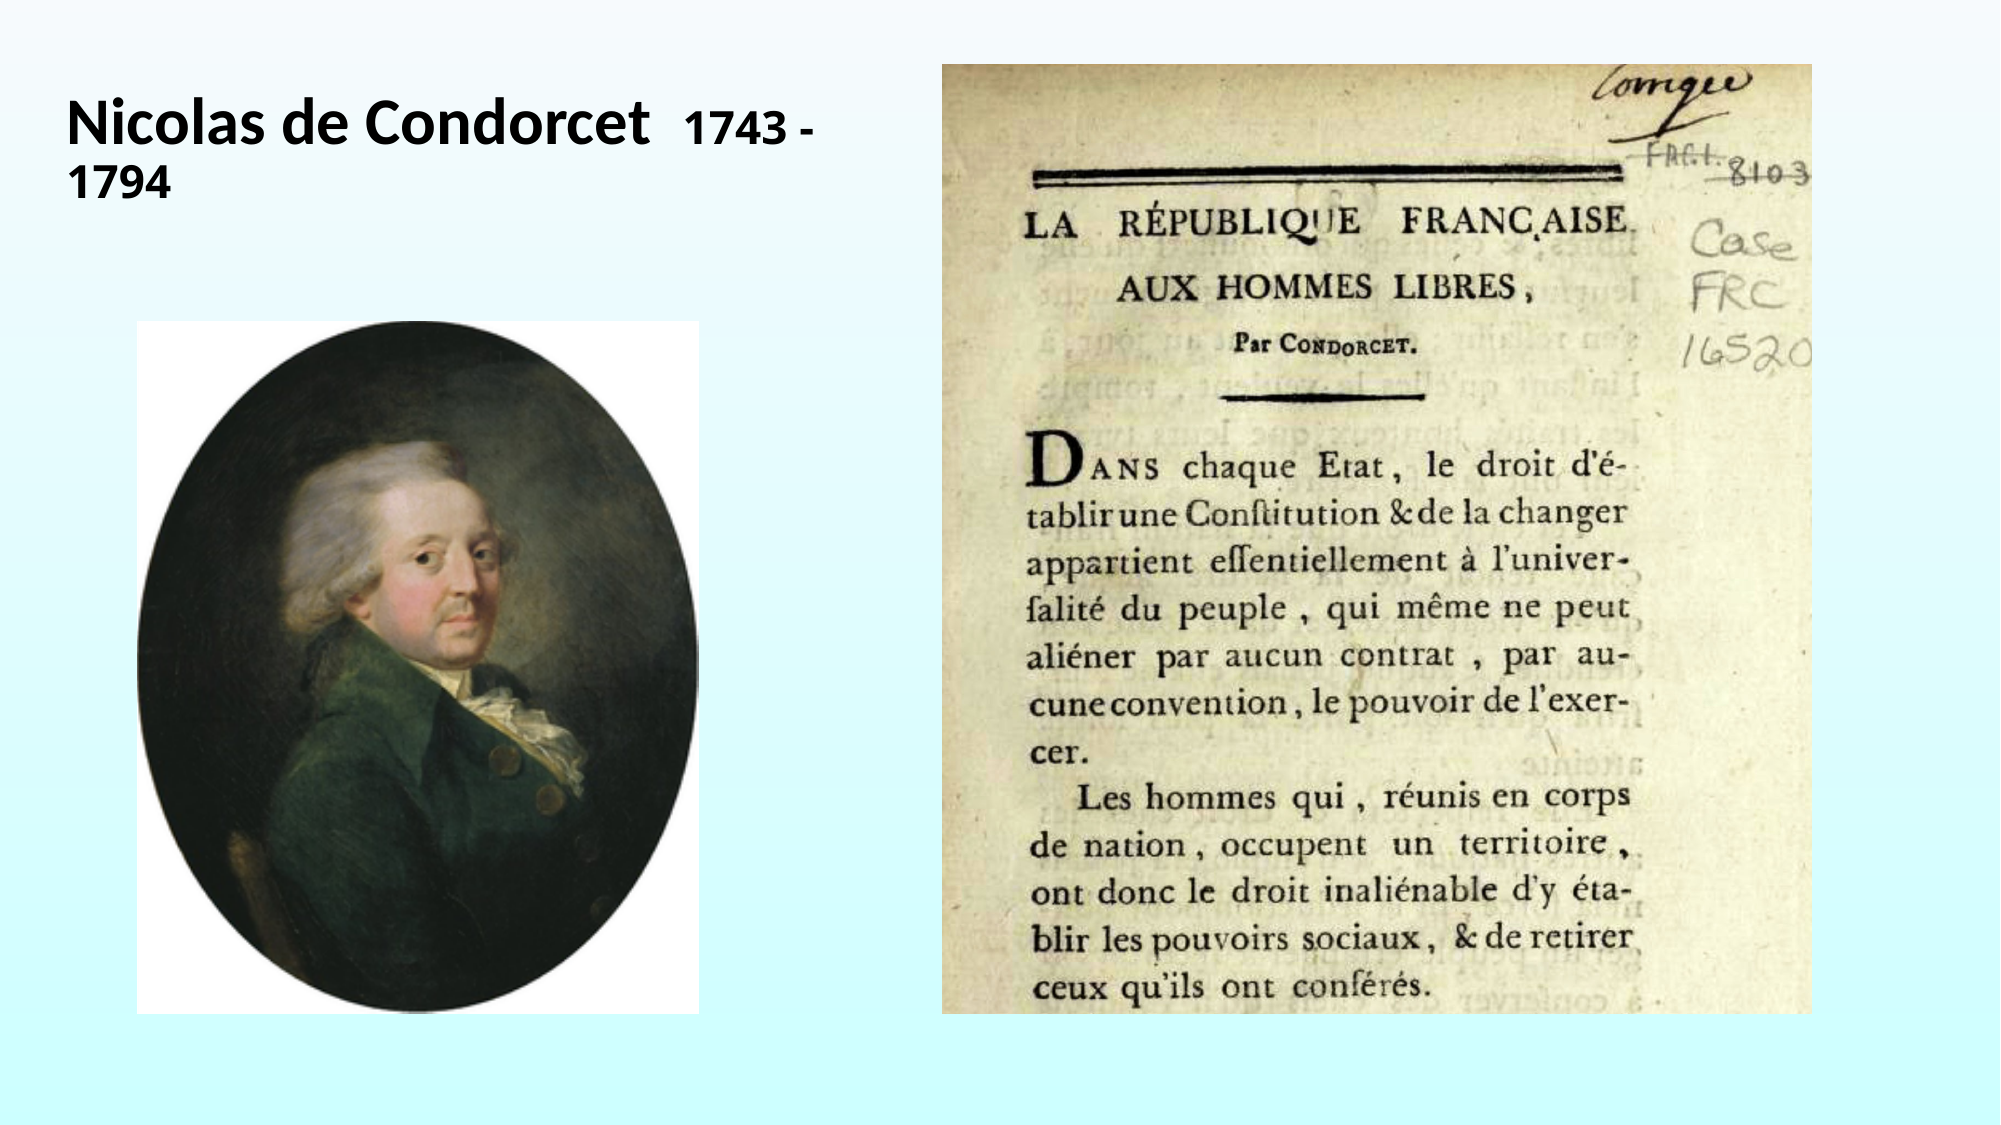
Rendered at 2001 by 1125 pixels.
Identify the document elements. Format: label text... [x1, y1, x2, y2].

title Nicolas de Condorcet 1743 - 1794 [51, 75, 924, 216]
picture [942, 64, 1812, 1014]
picture [137, 321, 699, 1014]
